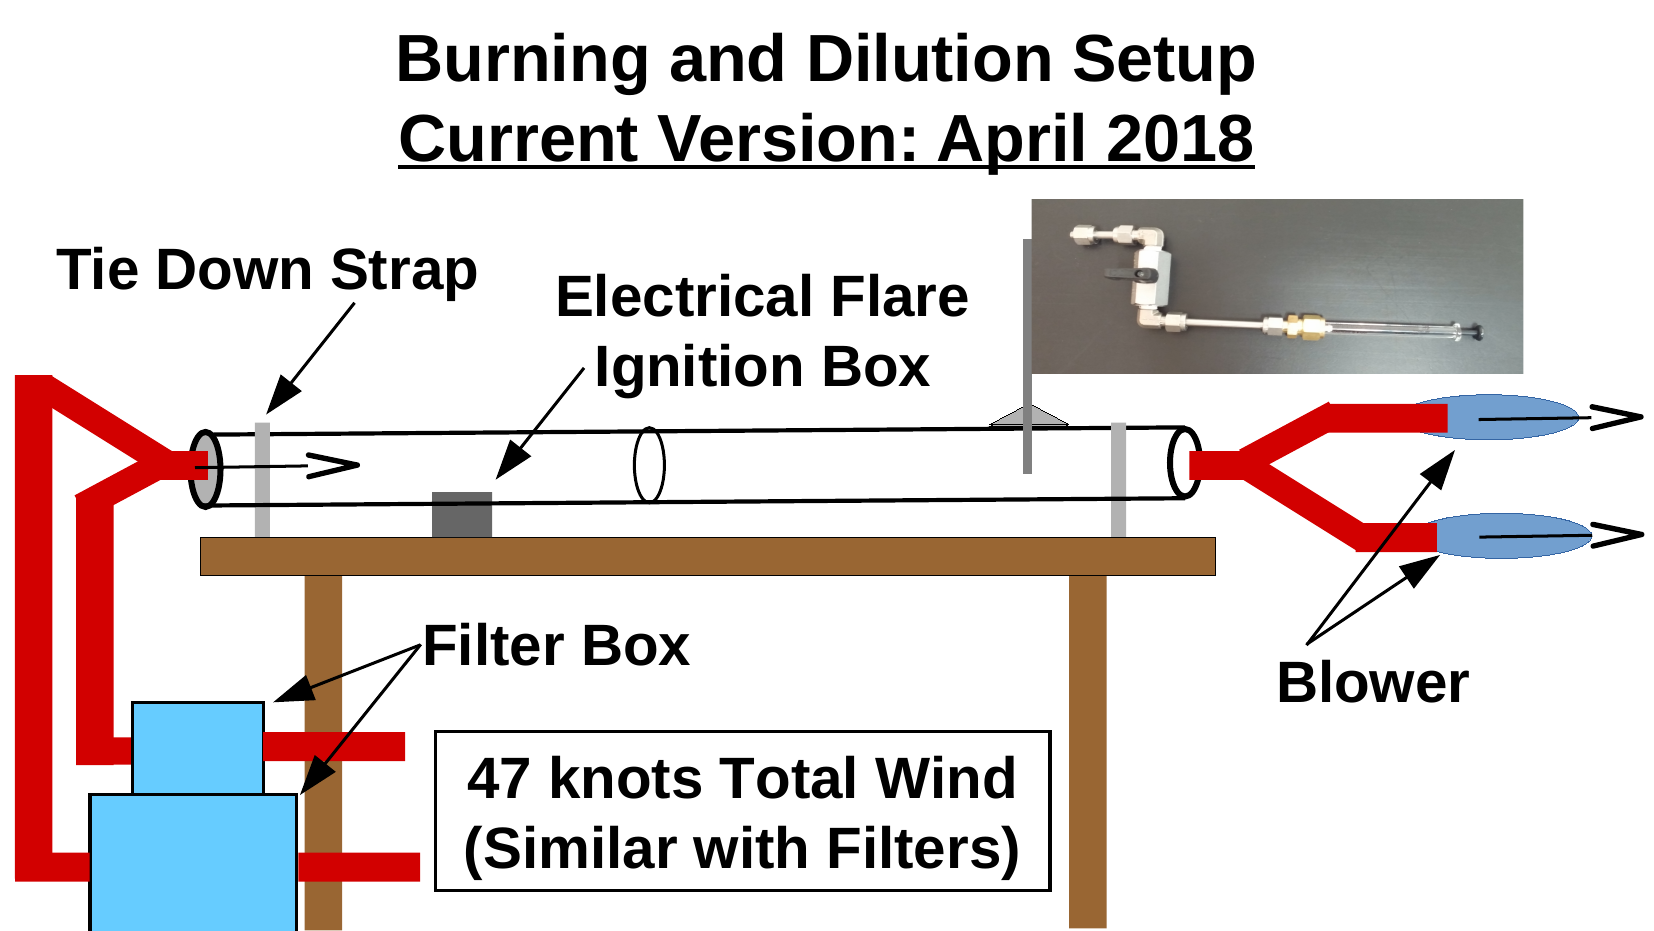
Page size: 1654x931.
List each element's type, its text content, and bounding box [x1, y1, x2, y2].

text_box [14, 375, 347, 931]
text_box Burning and Dilution Setup Current Version: April 2018 [0, 3, 1654, 187]
text_box [163, 244, 1216, 929]
text_box 47 knots Total Wind (Similar with Filters) [435, 731, 1051, 891]
text_box Tie Down Strap [41, 223, 495, 309]
text_box [1355, 523, 1396, 553]
text_box Blower [1261, 637, 1552, 722]
text_box [1030, 404, 1069, 427]
text_box [298, 732, 421, 931]
text_box [1380, 513, 1592, 559]
text_box Filter Box [407, 599, 707, 685]
text_box [1189, 451, 1245, 480]
text_box Electrical Flare Ignition Box [540, 250, 986, 406]
text_box [1326, 394, 1579, 440]
picture [1031, 199, 1524, 374]
